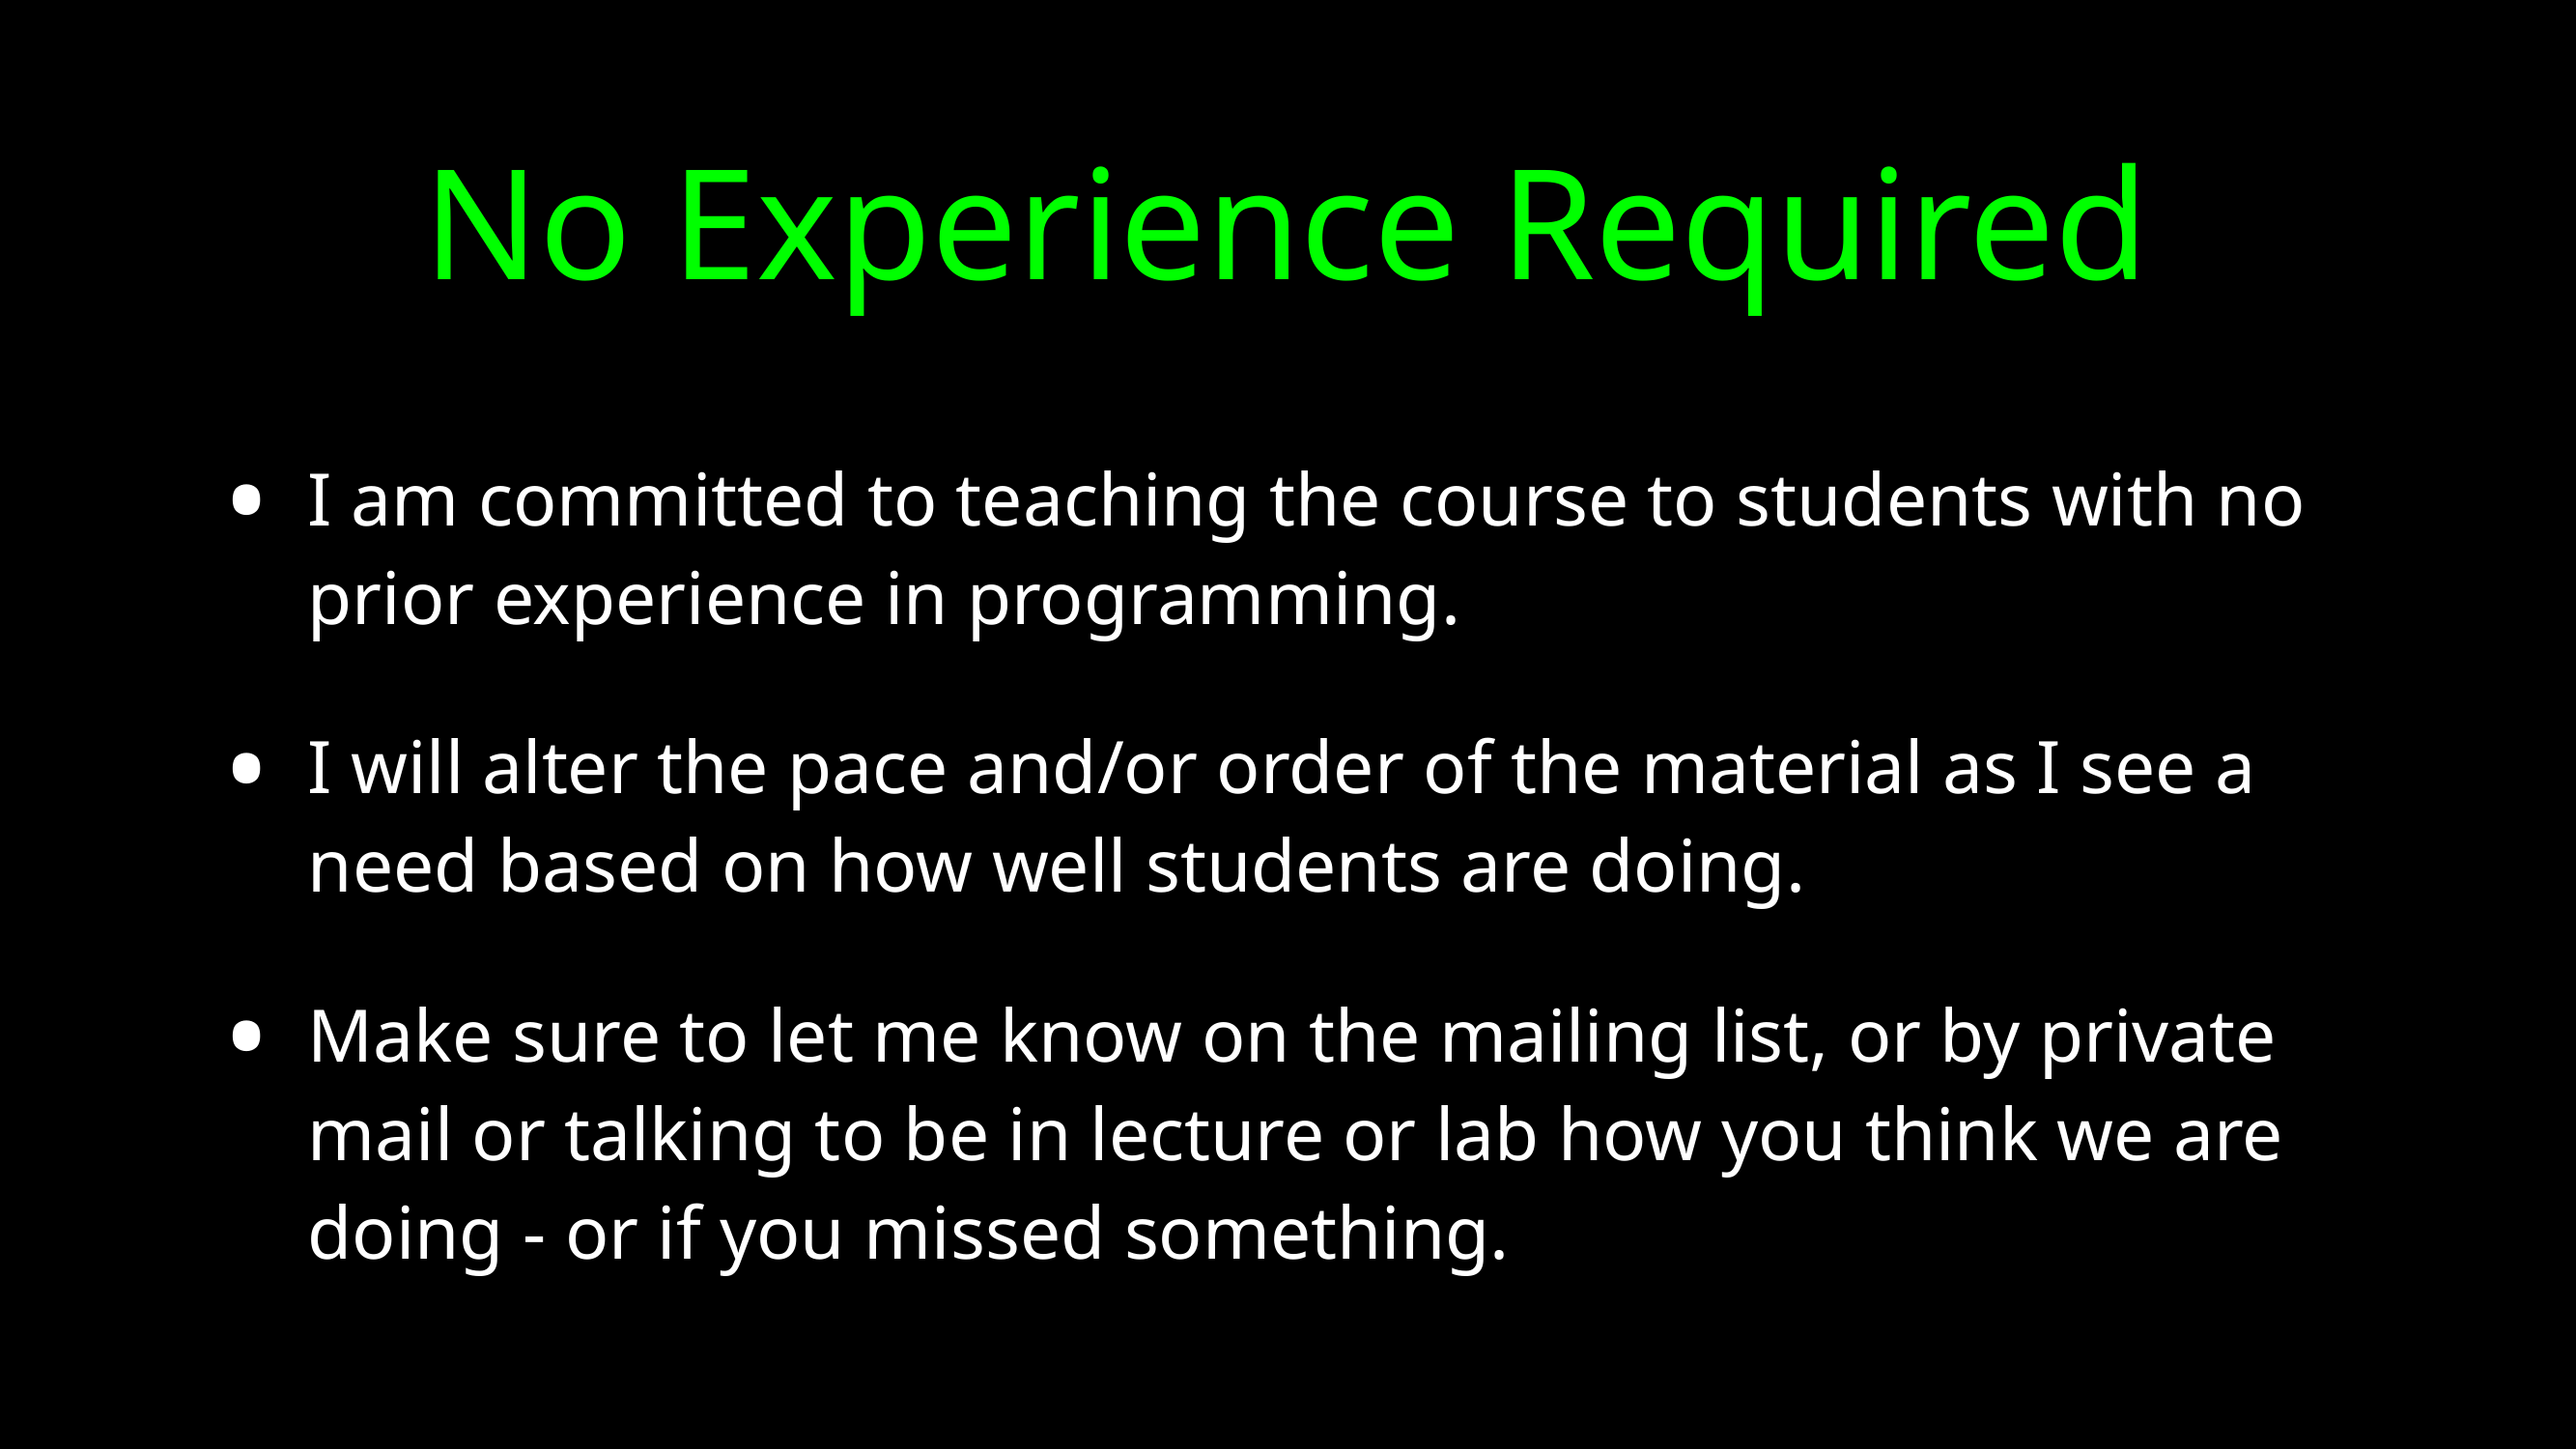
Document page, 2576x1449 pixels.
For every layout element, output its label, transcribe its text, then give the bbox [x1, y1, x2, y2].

list I am committed to teaching the course to students with no prior experience in programming. I will alter the pace and/or order of the material as I see a need based on how well students are doing. Make sure to let me know on the mailing list, or by private mail or talking to be in lecture or lab how you think we are doing - or if you missed something. [183, 412, 2392, 1317]
title No Experience Required [183, 38, 2392, 403]
